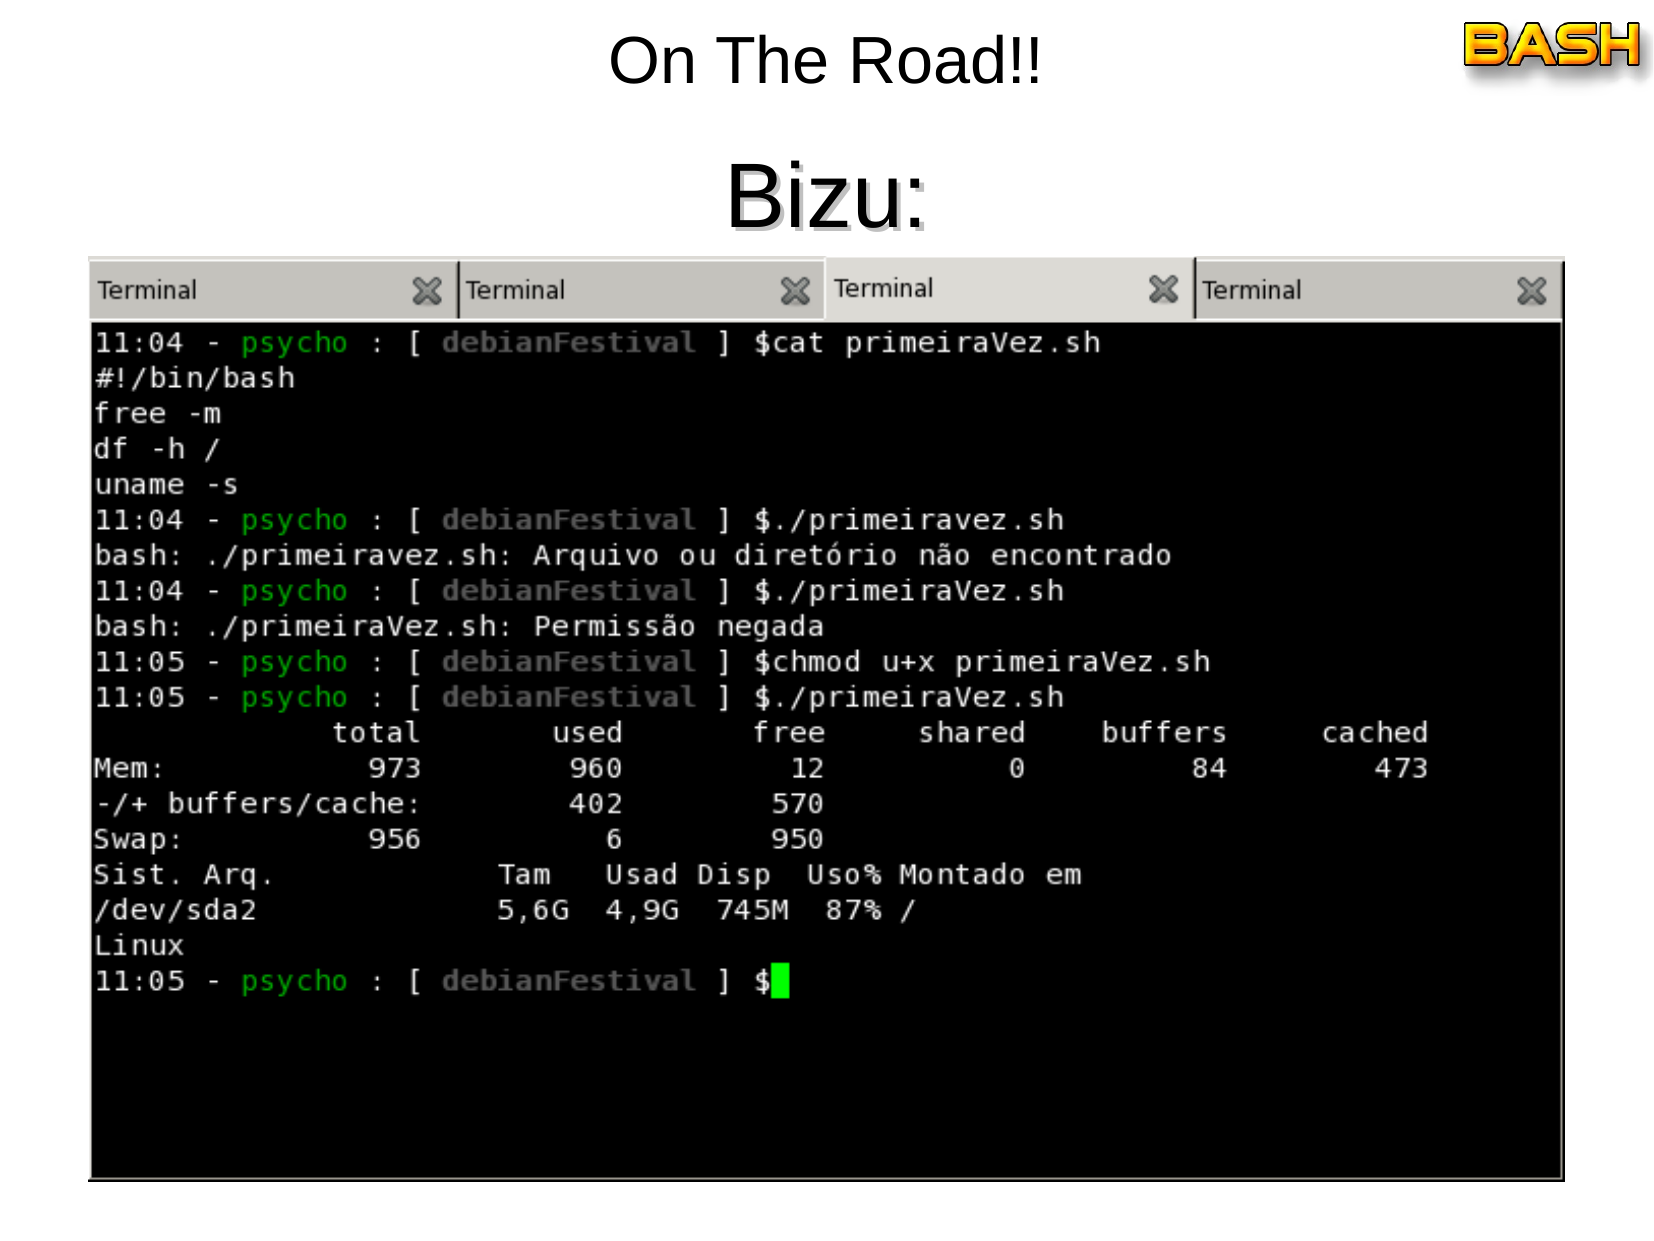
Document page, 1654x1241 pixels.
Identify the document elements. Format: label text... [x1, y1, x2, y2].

title On The Road!! [82, 22, 1571, 98]
picture [1450, 0, 1654, 96]
picture [88, 256, 1565, 1182]
title Bizu: [82, 144, 1571, 248]
